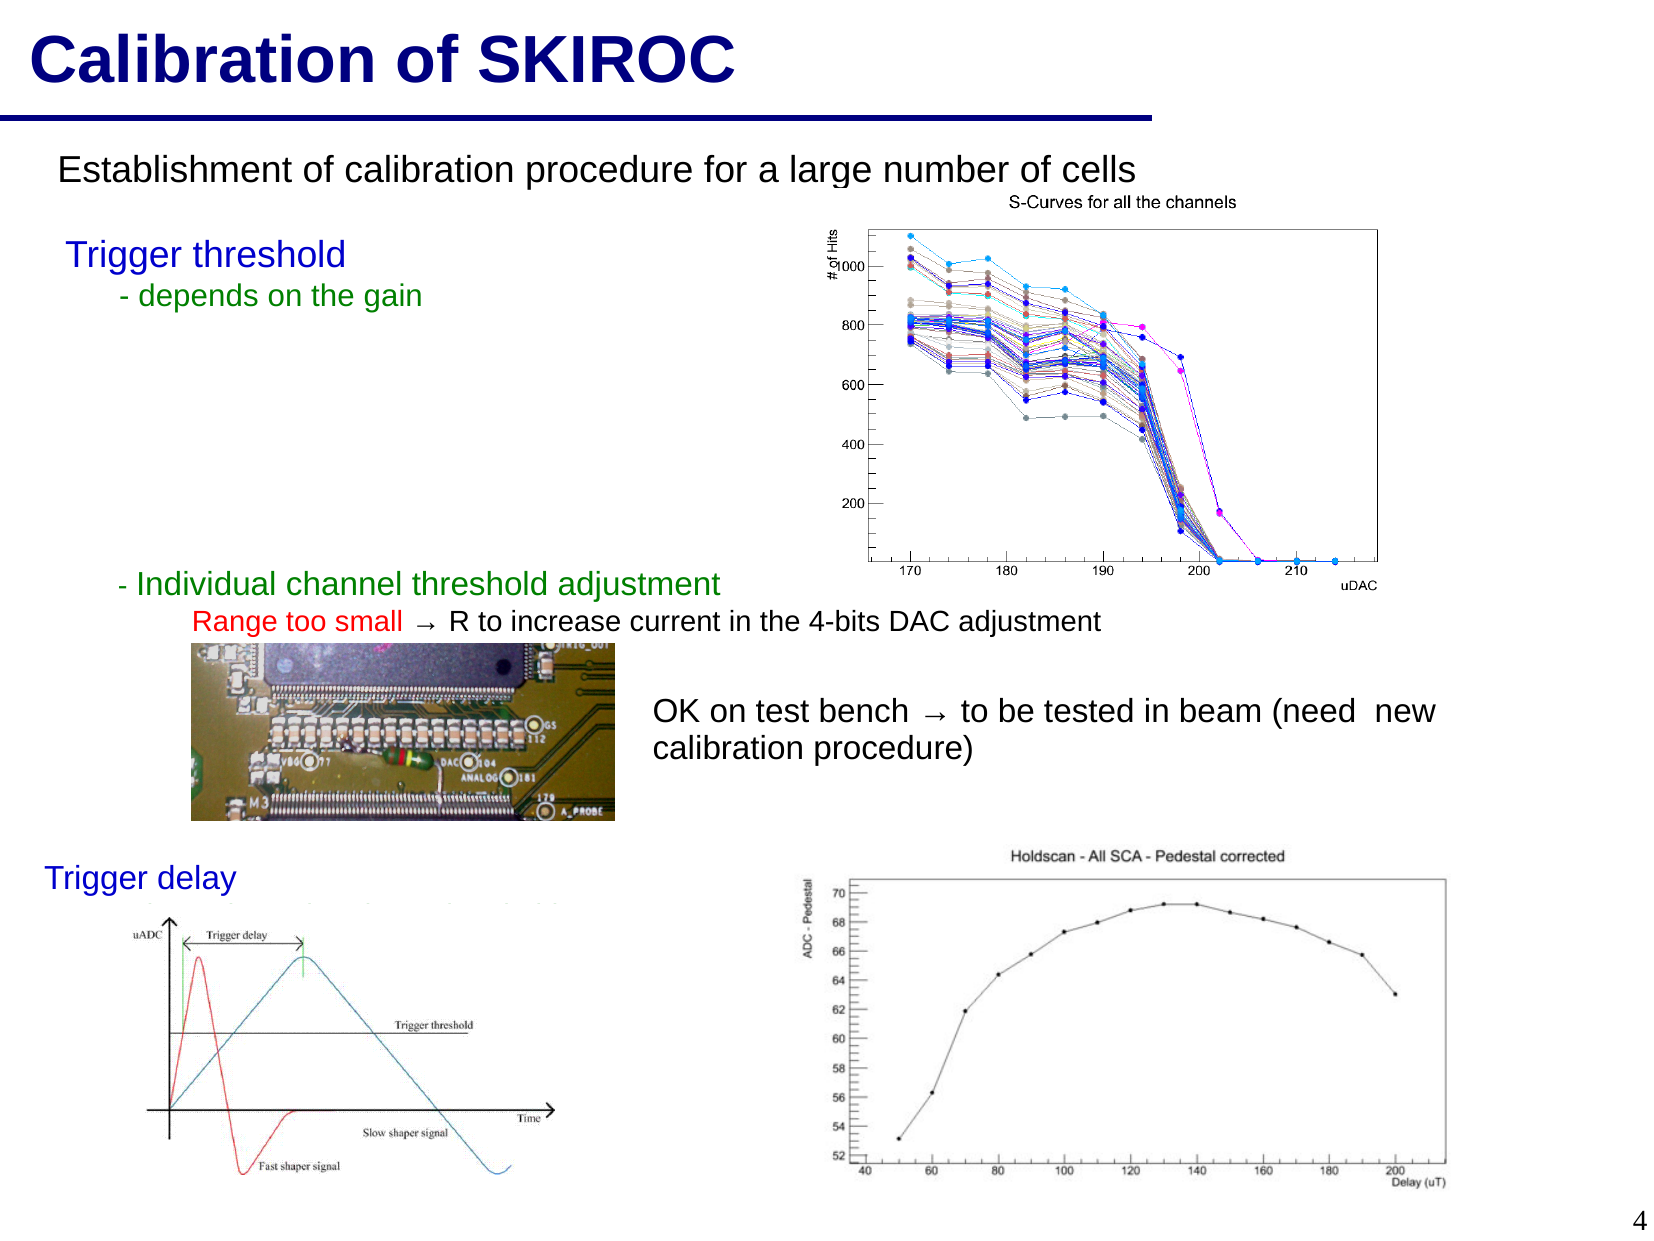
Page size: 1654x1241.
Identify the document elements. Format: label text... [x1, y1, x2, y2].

picture [804, 188, 1441, 603]
picture [775, 844, 1520, 1199]
picture [191, 643, 615, 821]
title Calibration of SKIROC [29, 0, 1625, 119]
text_box OK on test bench → to be tested in beam (need new calibration procedure) [637, 685, 1583, 775]
picture [112, 904, 563, 1189]
text_box Establishment of calibration procedure for a large number of cells Trigger threshold - depends on the gain - Individual channel threshold adjustment Range too small → R to increase current in the 4-bits DAC adjustment Trigger delay - depends on the trigger threshold [29, 137, 1447, 916]
